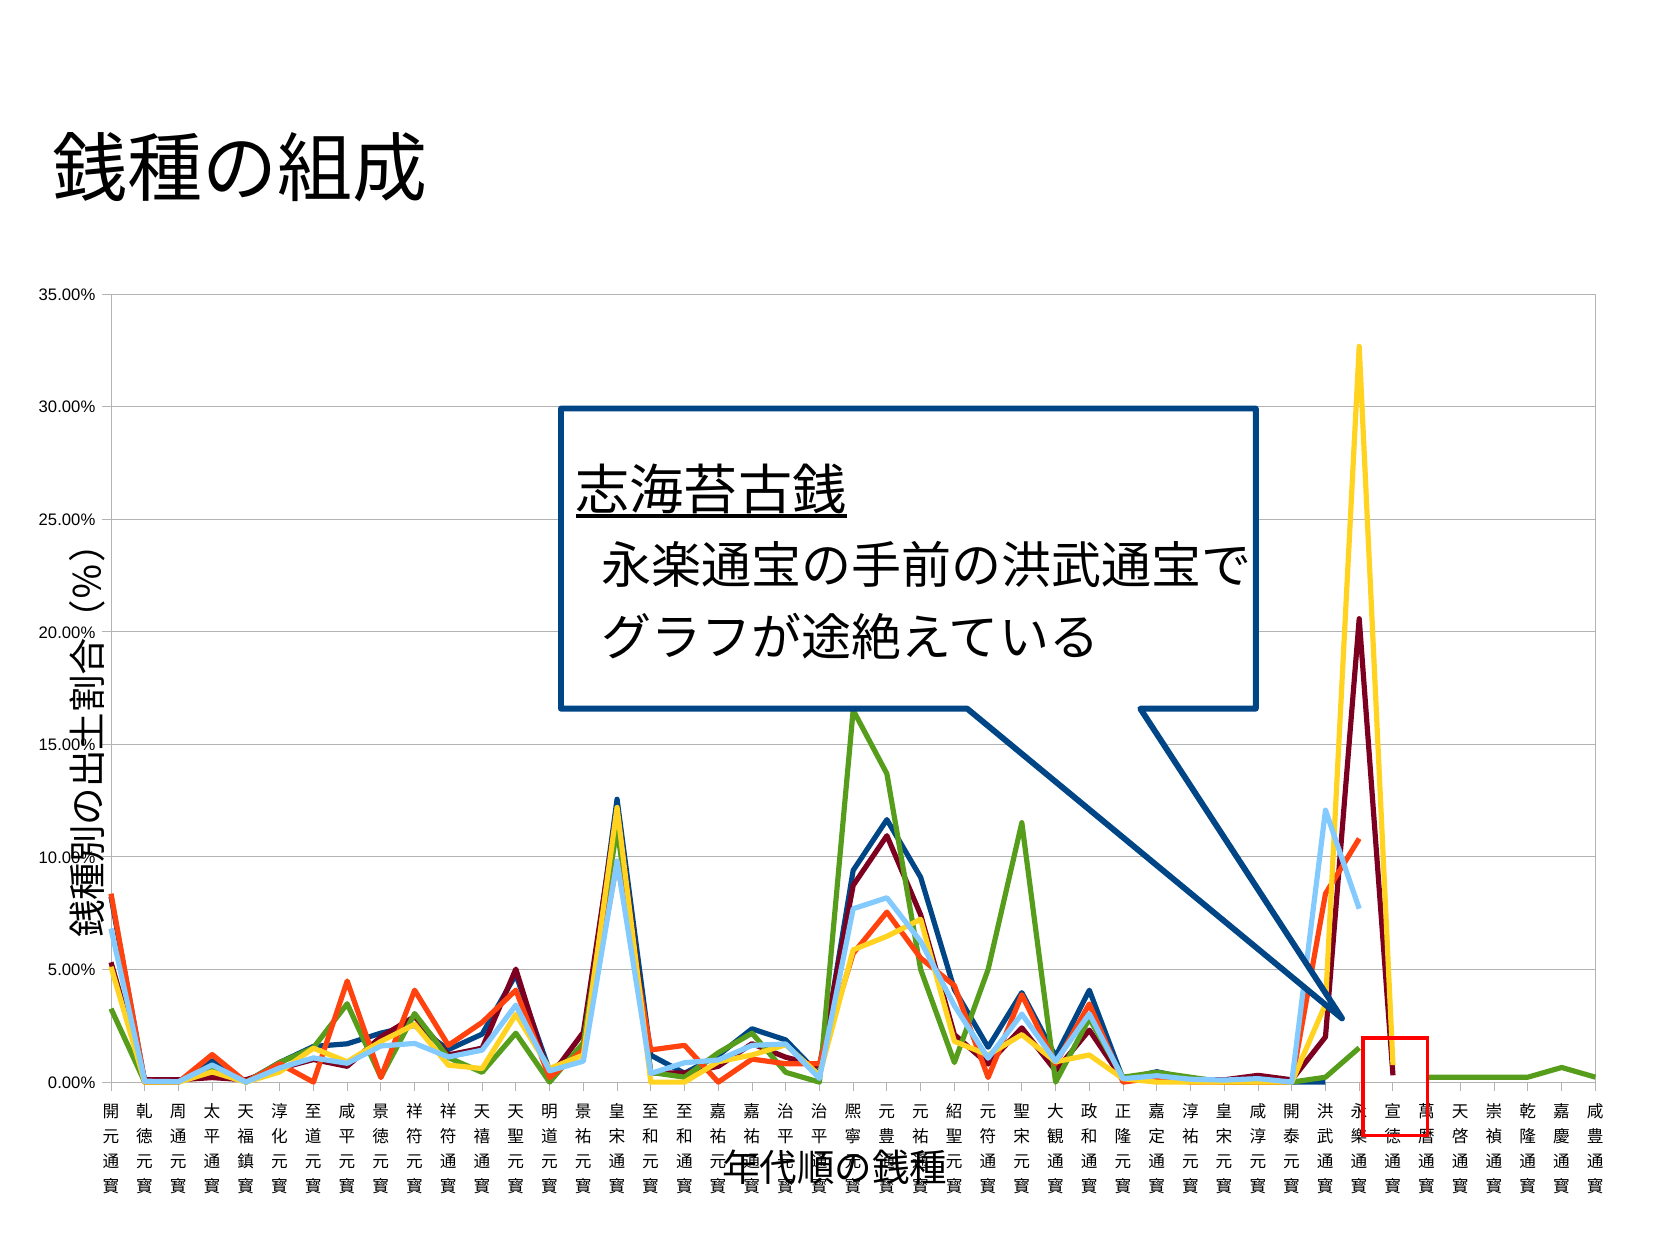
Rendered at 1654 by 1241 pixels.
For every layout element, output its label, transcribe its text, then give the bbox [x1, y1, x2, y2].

text_box 志海苔古銭 永楽通宝の手前の洪武通宝で グラフが途絶えている [560, 408, 1343, 1019]
text_box [1361, 1036, 1429, 1137]
text_box 銭種の組成 [37, 101, 865, 197]
chart [0, 253, 1654, 1232]
